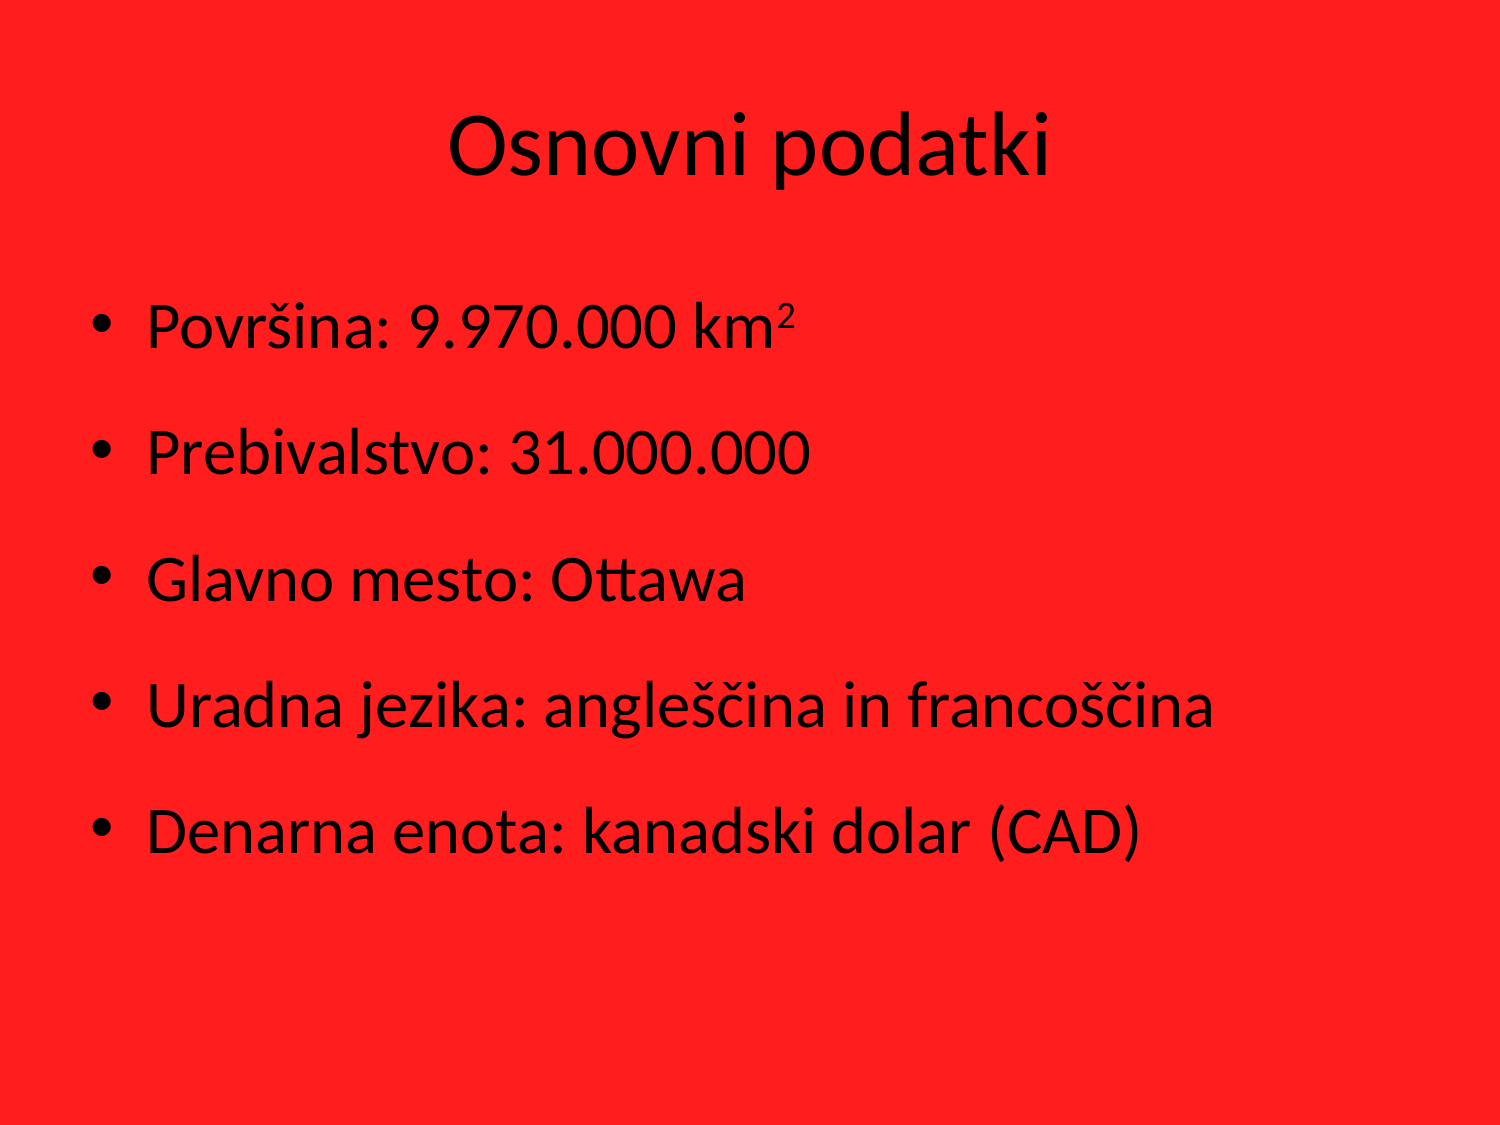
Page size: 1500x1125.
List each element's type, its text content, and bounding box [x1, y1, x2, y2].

title Osnovni podatki [75, 45, 1425, 233]
list Površina: 9.970.000 km2 Prebivalstvo: 31.000.000 Glavno mesto: Ottawa Uradna jezika: angleščina in francoščina Denarna enota: kanadski dolar (CAD) [75, 262, 1425, 1005]
